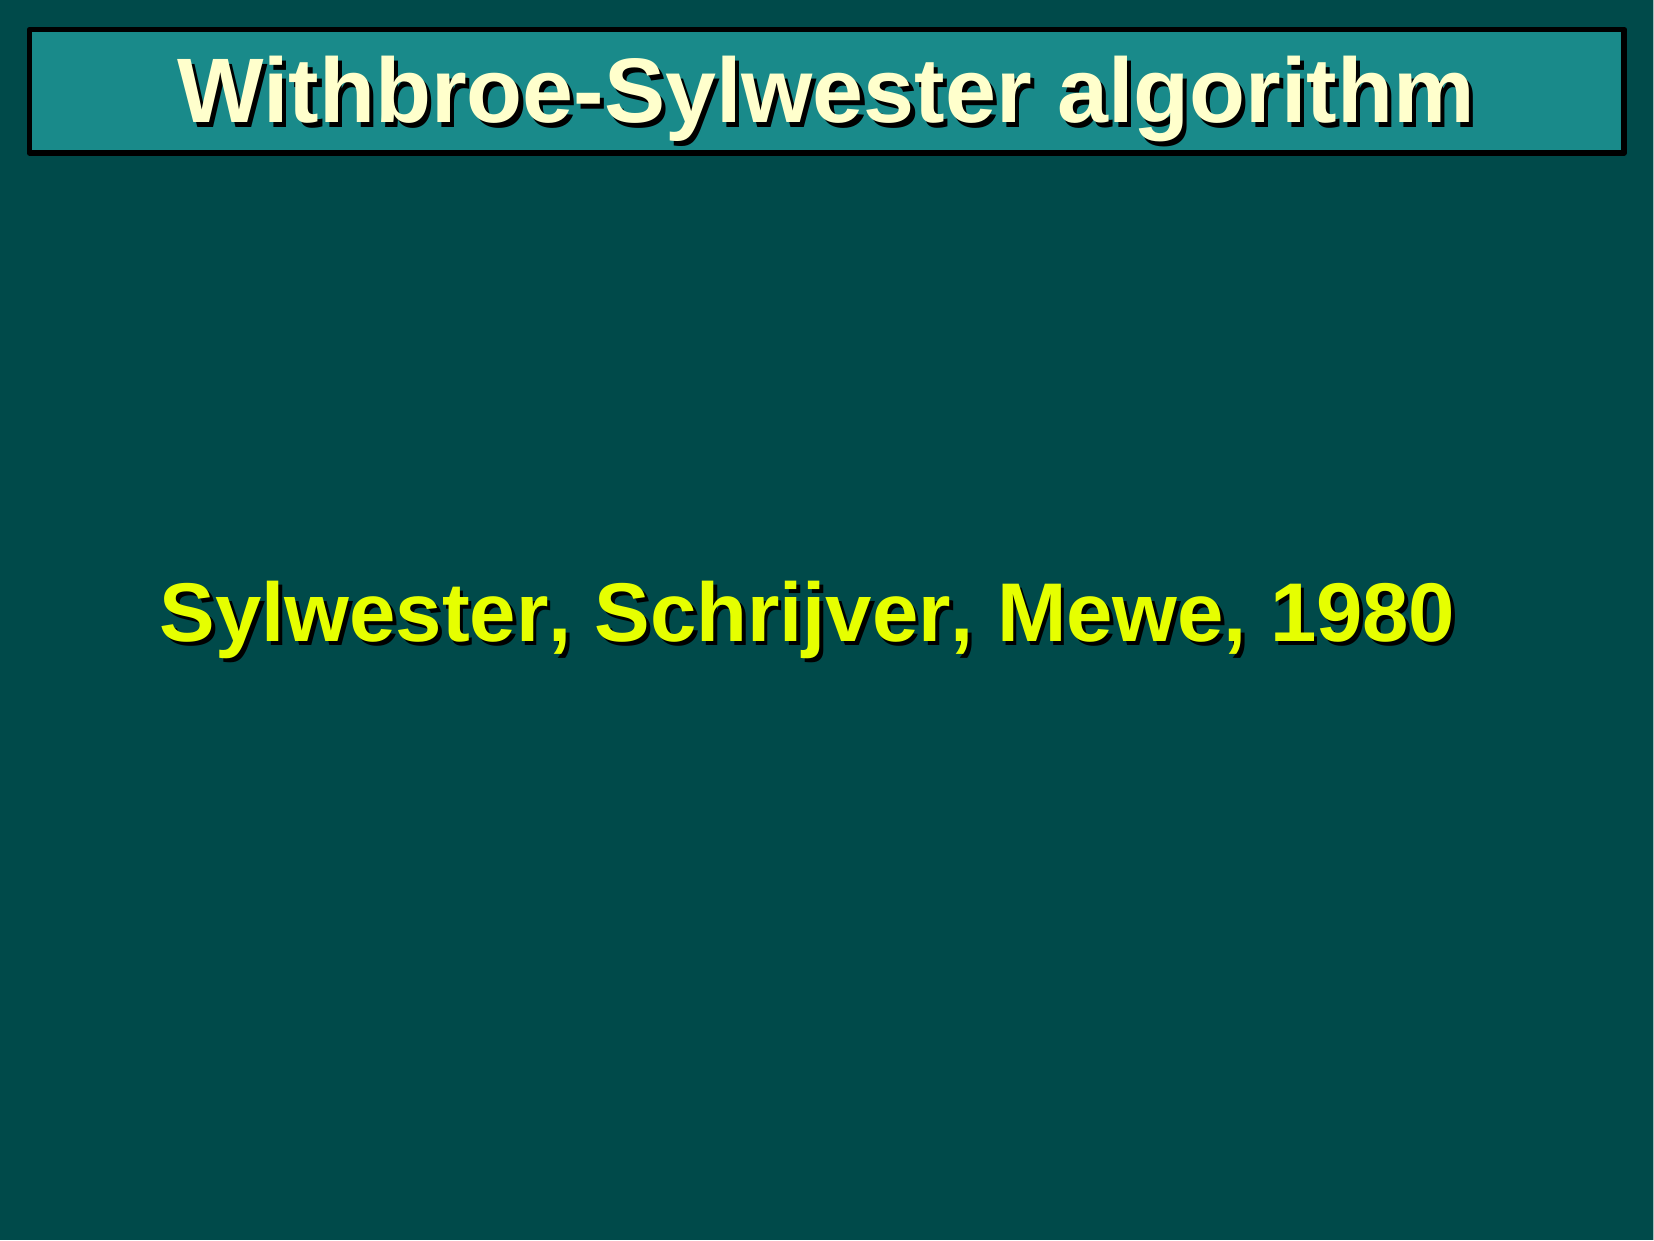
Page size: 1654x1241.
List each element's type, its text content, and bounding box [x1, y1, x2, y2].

text_box Sylwester, Schrijver, Mewe, 1980 [59, 223, 1595, 1225]
text_box Withbroe-Sylwester algorithm [29, 29, 1625, 153]
